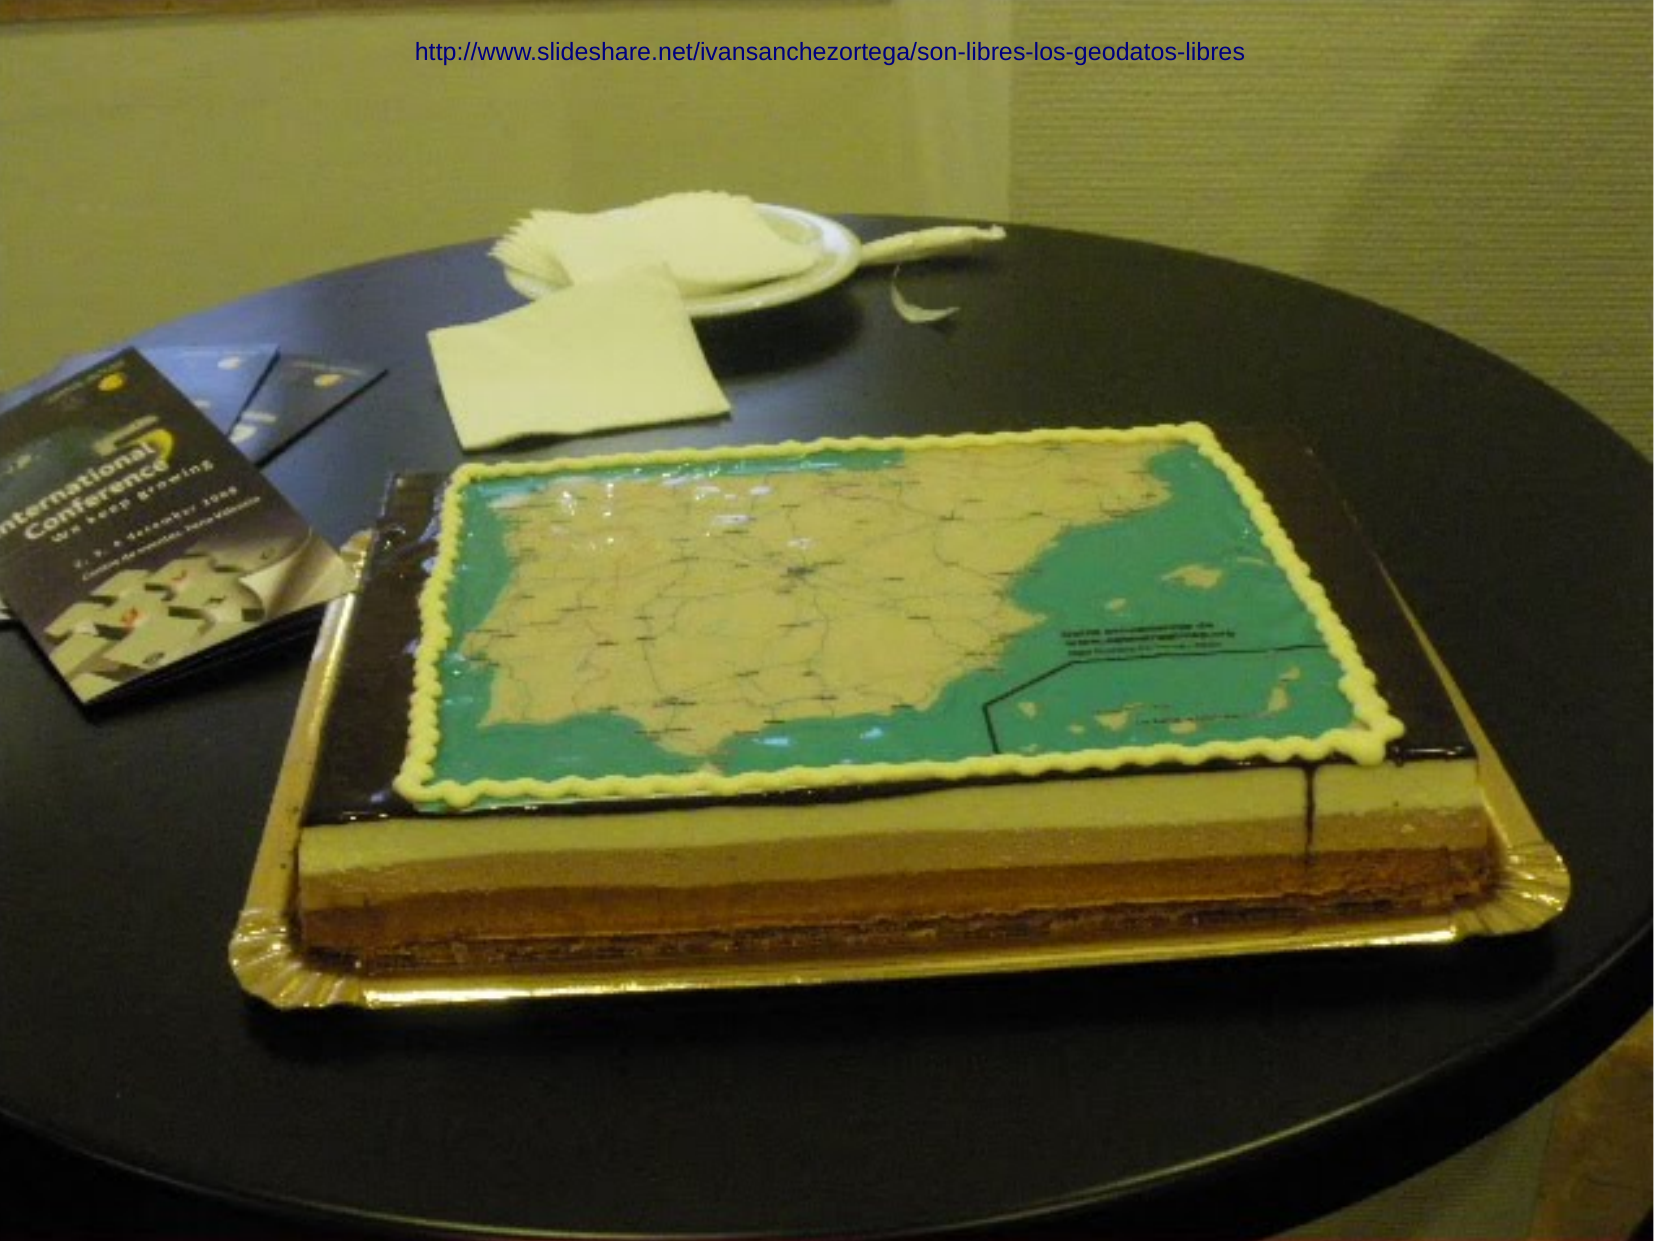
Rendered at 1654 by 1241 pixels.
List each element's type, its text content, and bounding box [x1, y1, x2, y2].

picture [0, 0, 1654, 1241]
text_box http://www.slideshare.net/ivansanchezortega/son-libres-los-geodatos-libres [86, 37, 1576, 66]
